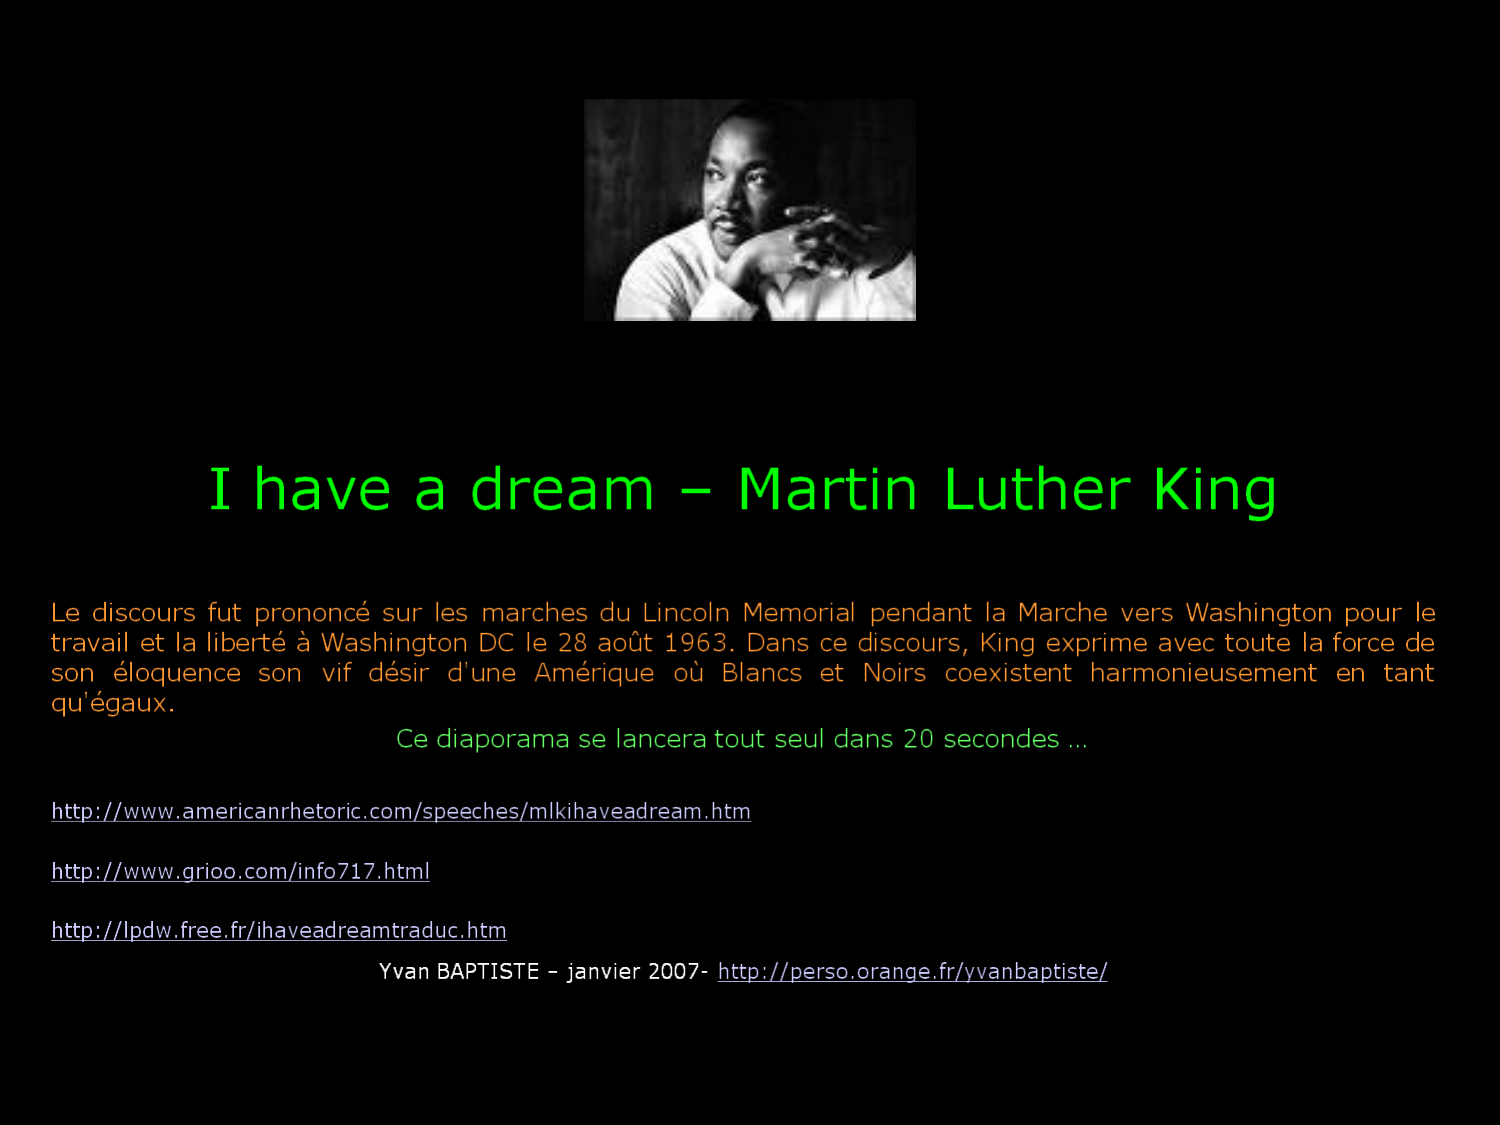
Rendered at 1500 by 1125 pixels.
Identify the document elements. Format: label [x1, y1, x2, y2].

picture [25, 25, 1462, 1054]
